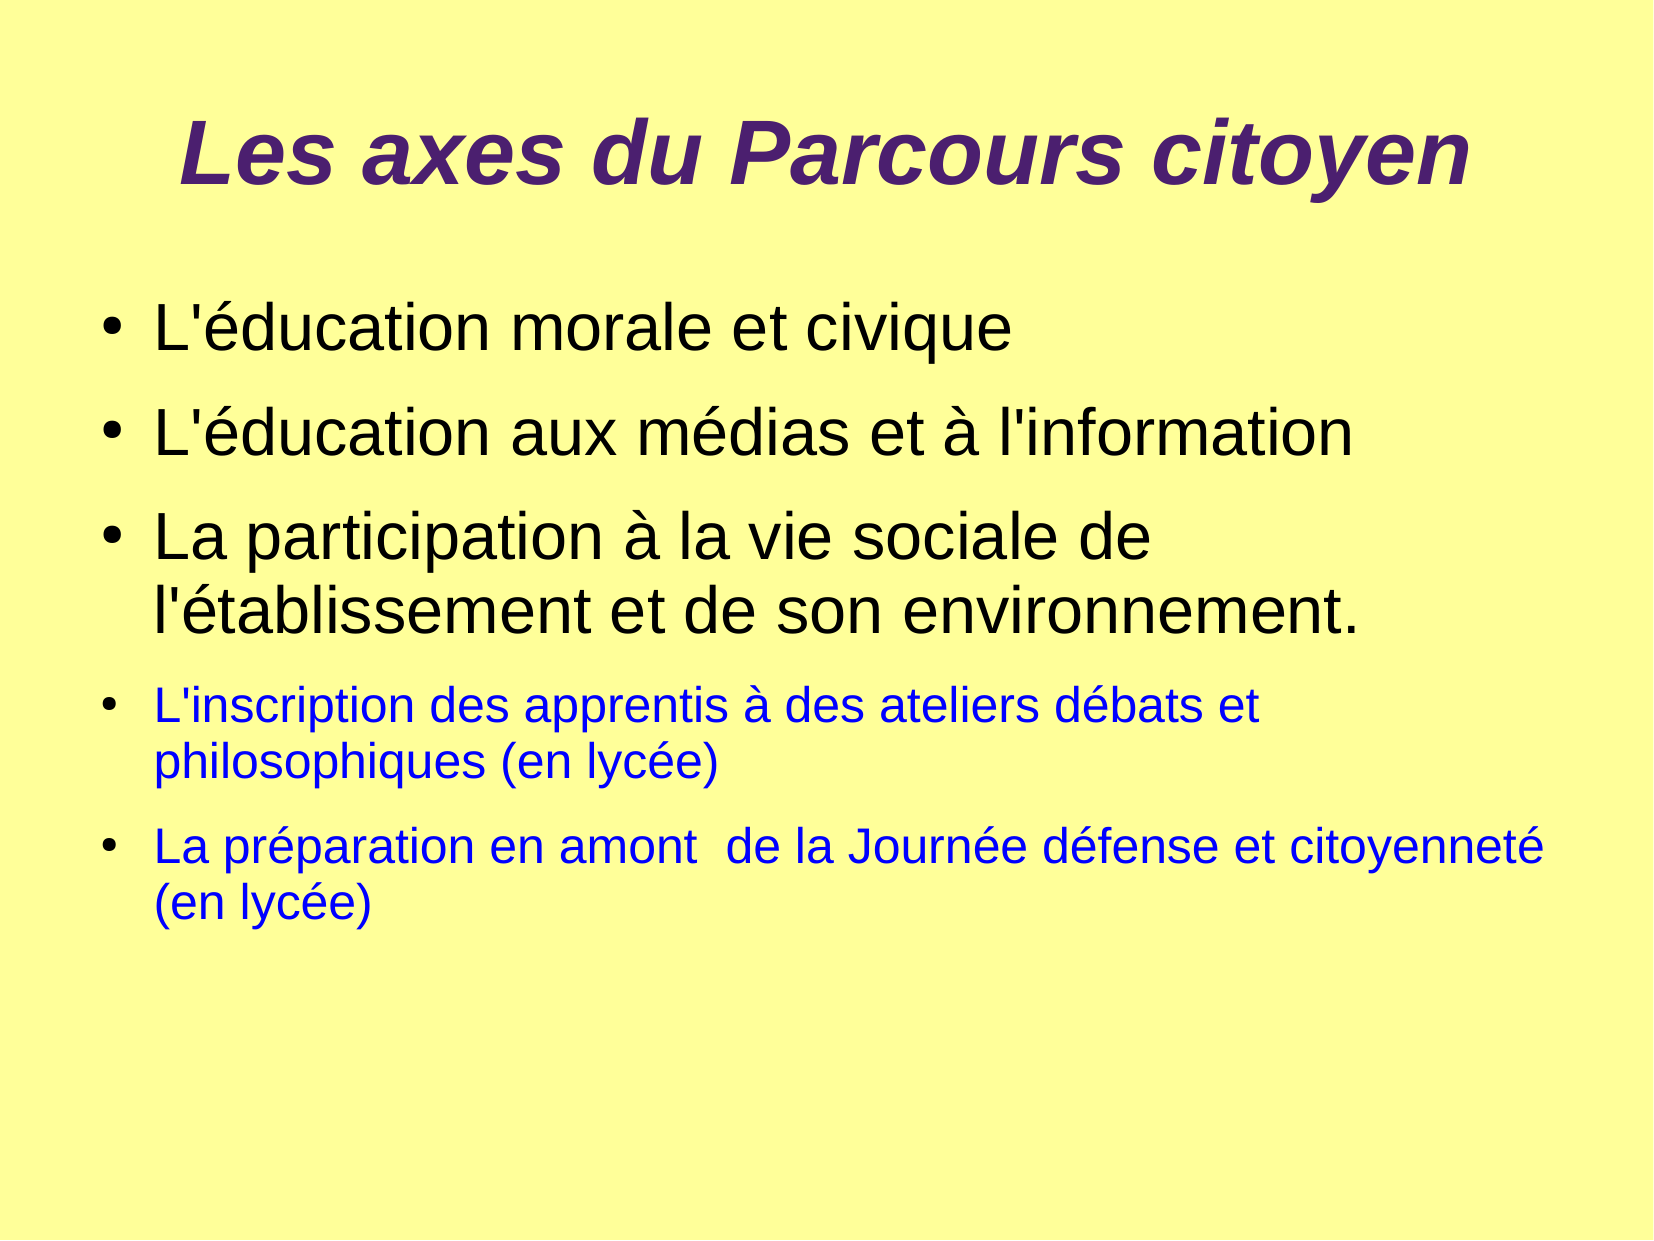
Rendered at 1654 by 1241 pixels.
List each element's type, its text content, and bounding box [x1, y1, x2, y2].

list L'éducation morale et civique L'éducation aux médias et à l'information La participation à la vie sociale de l'établissement et de son environnement. L'inscription des apprentis à des ateliers débats et philosophiques (en lycée) La préparation en amont de la Journée défense et citoyenneté (en lycée) [82, 290, 1571, 1010]
title Les axes du Parcours citoyen [82, 49, 1571, 257]
